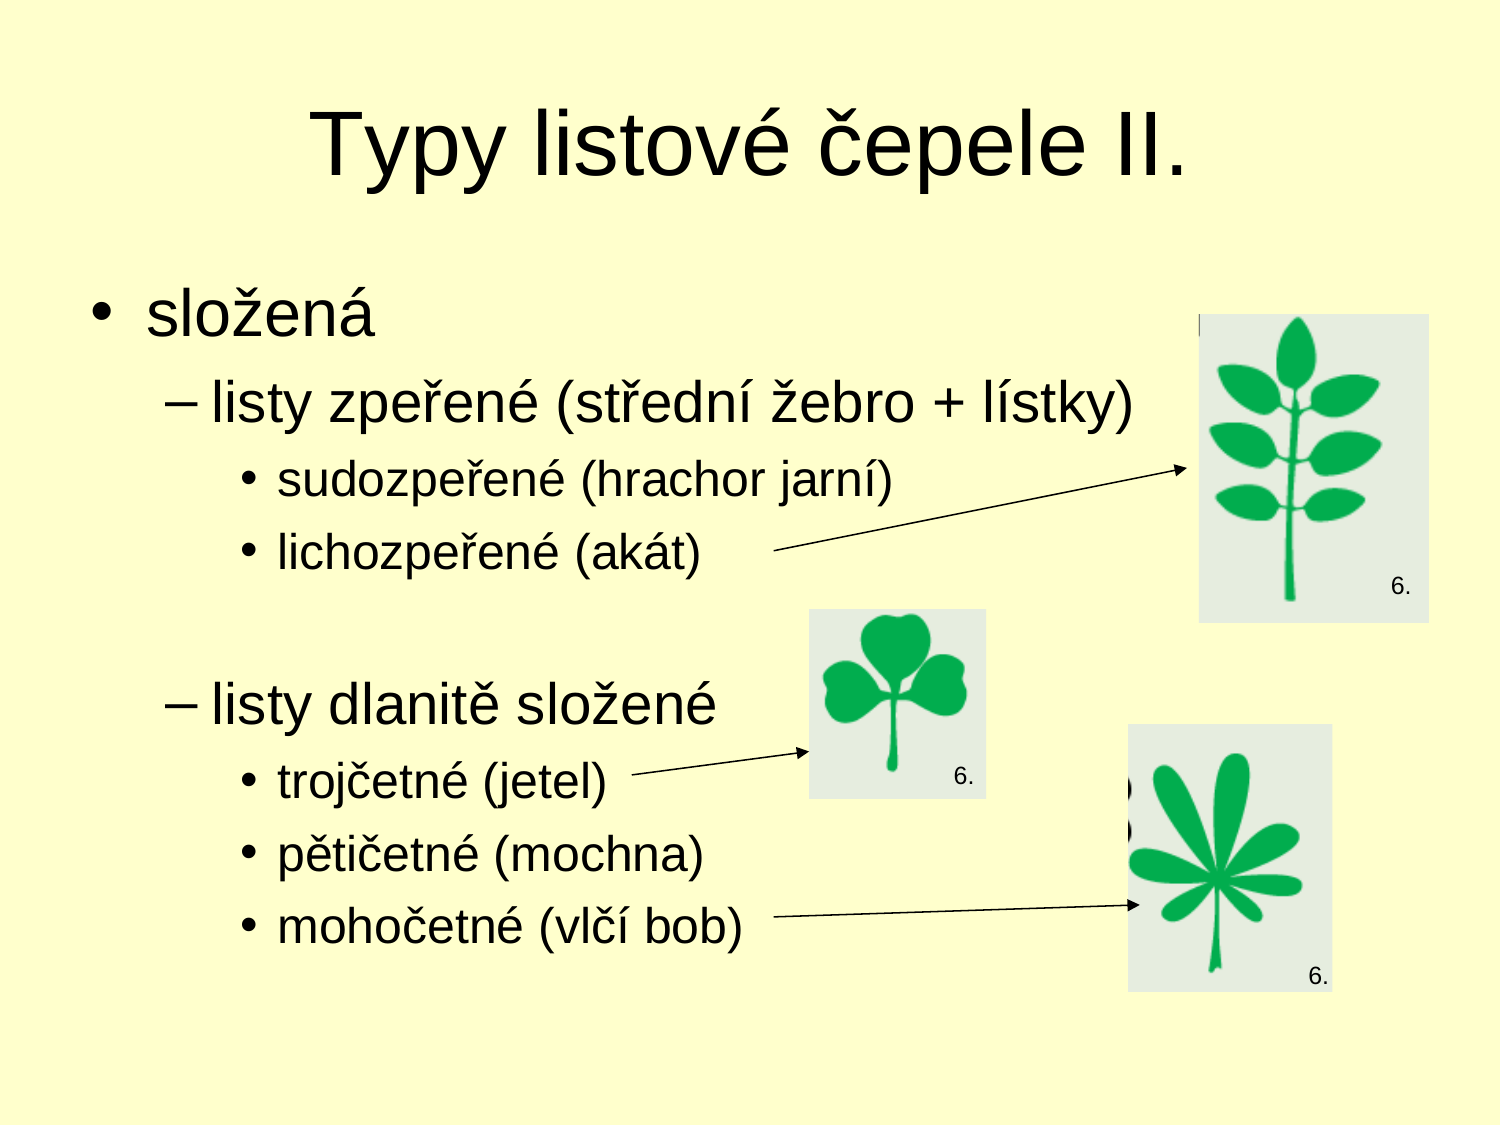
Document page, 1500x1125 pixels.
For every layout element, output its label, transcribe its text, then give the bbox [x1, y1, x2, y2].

picture [809, 609, 987, 799]
text_box 6. [1293, 952, 1388, 998]
picture [1128, 724, 1333, 992]
text_box 6. [938, 751, 1034, 797]
picture [1198, 314, 1429, 623]
title Typy listové čepele II. [75, 45, 1426, 233]
list složená listy zpeřené (střední žebro + lístky) sudozpeřené (hrachor jarní) lichozpeřené (akát) listy dlanitě složené trojčetné (jetel) pětičetné (mochna) mohočetné (vlčí bob) [75, 262, 1426, 1006]
text_box 6. [1375, 562, 1471, 608]
